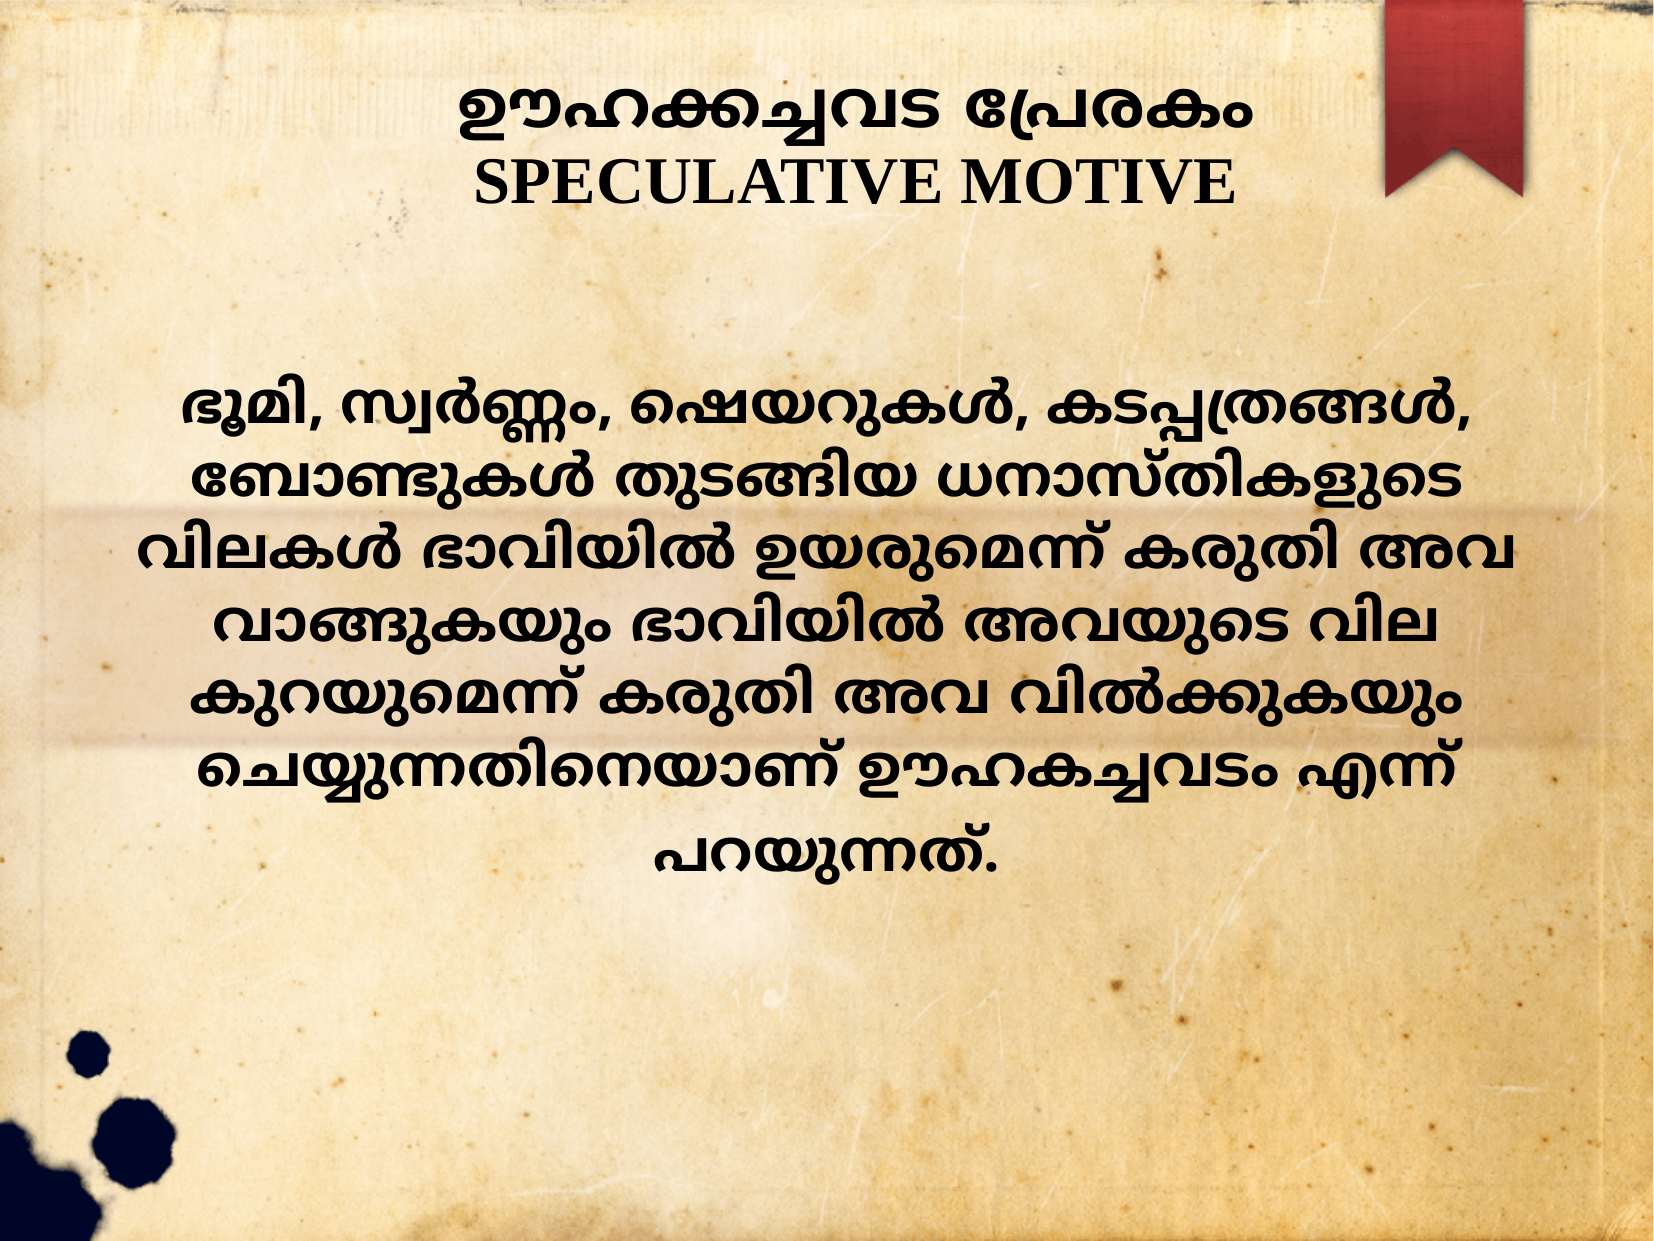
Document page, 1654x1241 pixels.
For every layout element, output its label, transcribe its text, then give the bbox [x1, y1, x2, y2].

title ഊഹക്കച്ചവട പ്രേരകം SPECULATIVE MOTIVE [153, 23, 1560, 260]
picture [0, 0, 1654, 1241]
text_box ഭൂമി, സ്വർണ്ണം, ഷെയറുകൾ, കടപ്പത്രങ്ങൾ, ബോണ്ടുകൾ തുടങ്ങിയ ധനാസ്തികളുടെ വിലകൾ ഭാവിയിൽ ഉയരുമെന്ന് കരുതി അവ വാങ്ങുകയും ഭാവിയിൽ അവയുടെ വില കുറയുമെന്ന് കരുതി അവ വിൽക്കുകയും ചെയ്യുന്നതിനെയാണ് ഊഹകച്ചവടം എന്ന് പറയുന്നത്. [35, 354, 1619, 1205]
